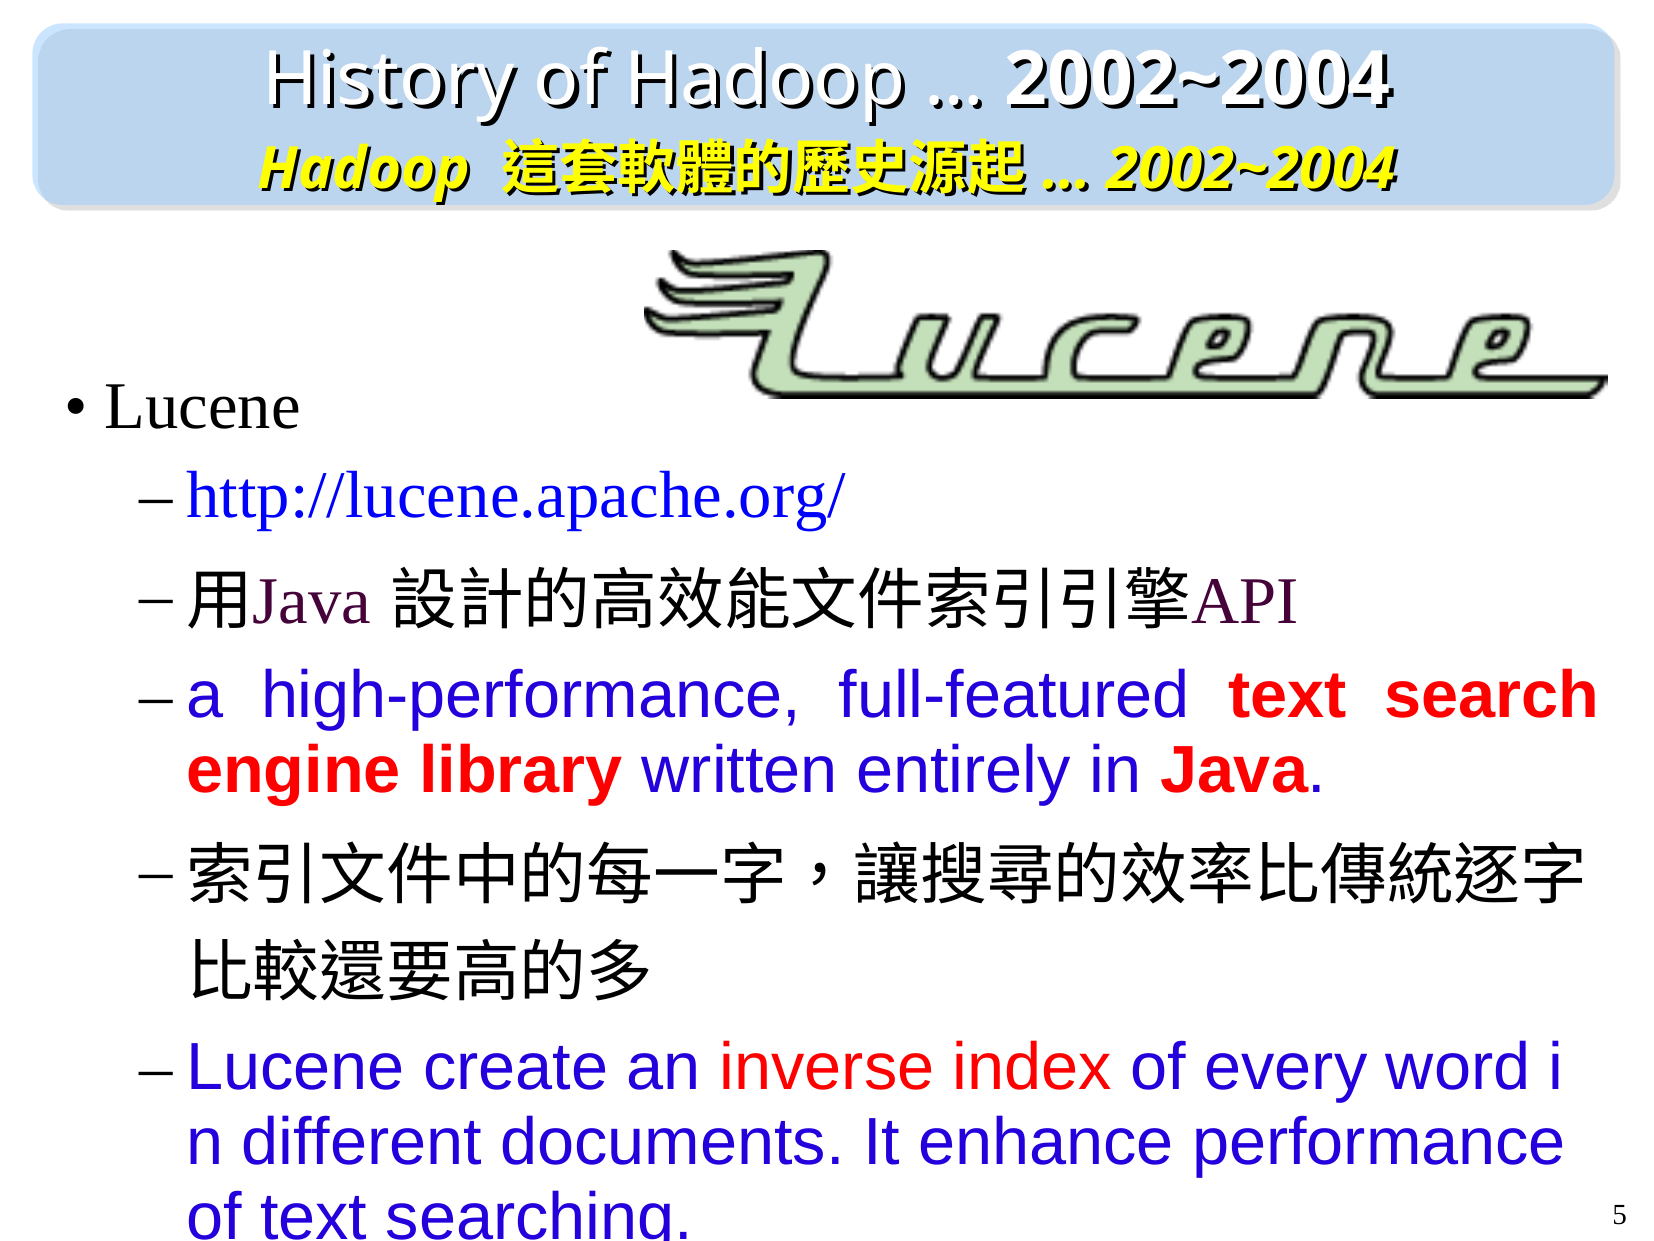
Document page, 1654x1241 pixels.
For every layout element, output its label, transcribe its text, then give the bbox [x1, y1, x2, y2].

text_box [32, 23, 1615, 205]
picture [644, 250, 1608, 399]
list • Lucene http://lucene.apache.org/ 用Java 設計的高效能文件索引引擎API a high-performance, full-featured text search engine library written entirely in Java. 索引文件中的每一字，讓搜尋的效率比傳統逐字比較還要高的多 Lucene create an inverse index of every word in different documents. It enhance performance of text searching. [64, 369, 1600, 1207]
title History of Hadoop … 2002~2004 Hadoop 這套軟體的歷史源起... 2002~2004 [123, 24, 1530, 208]
